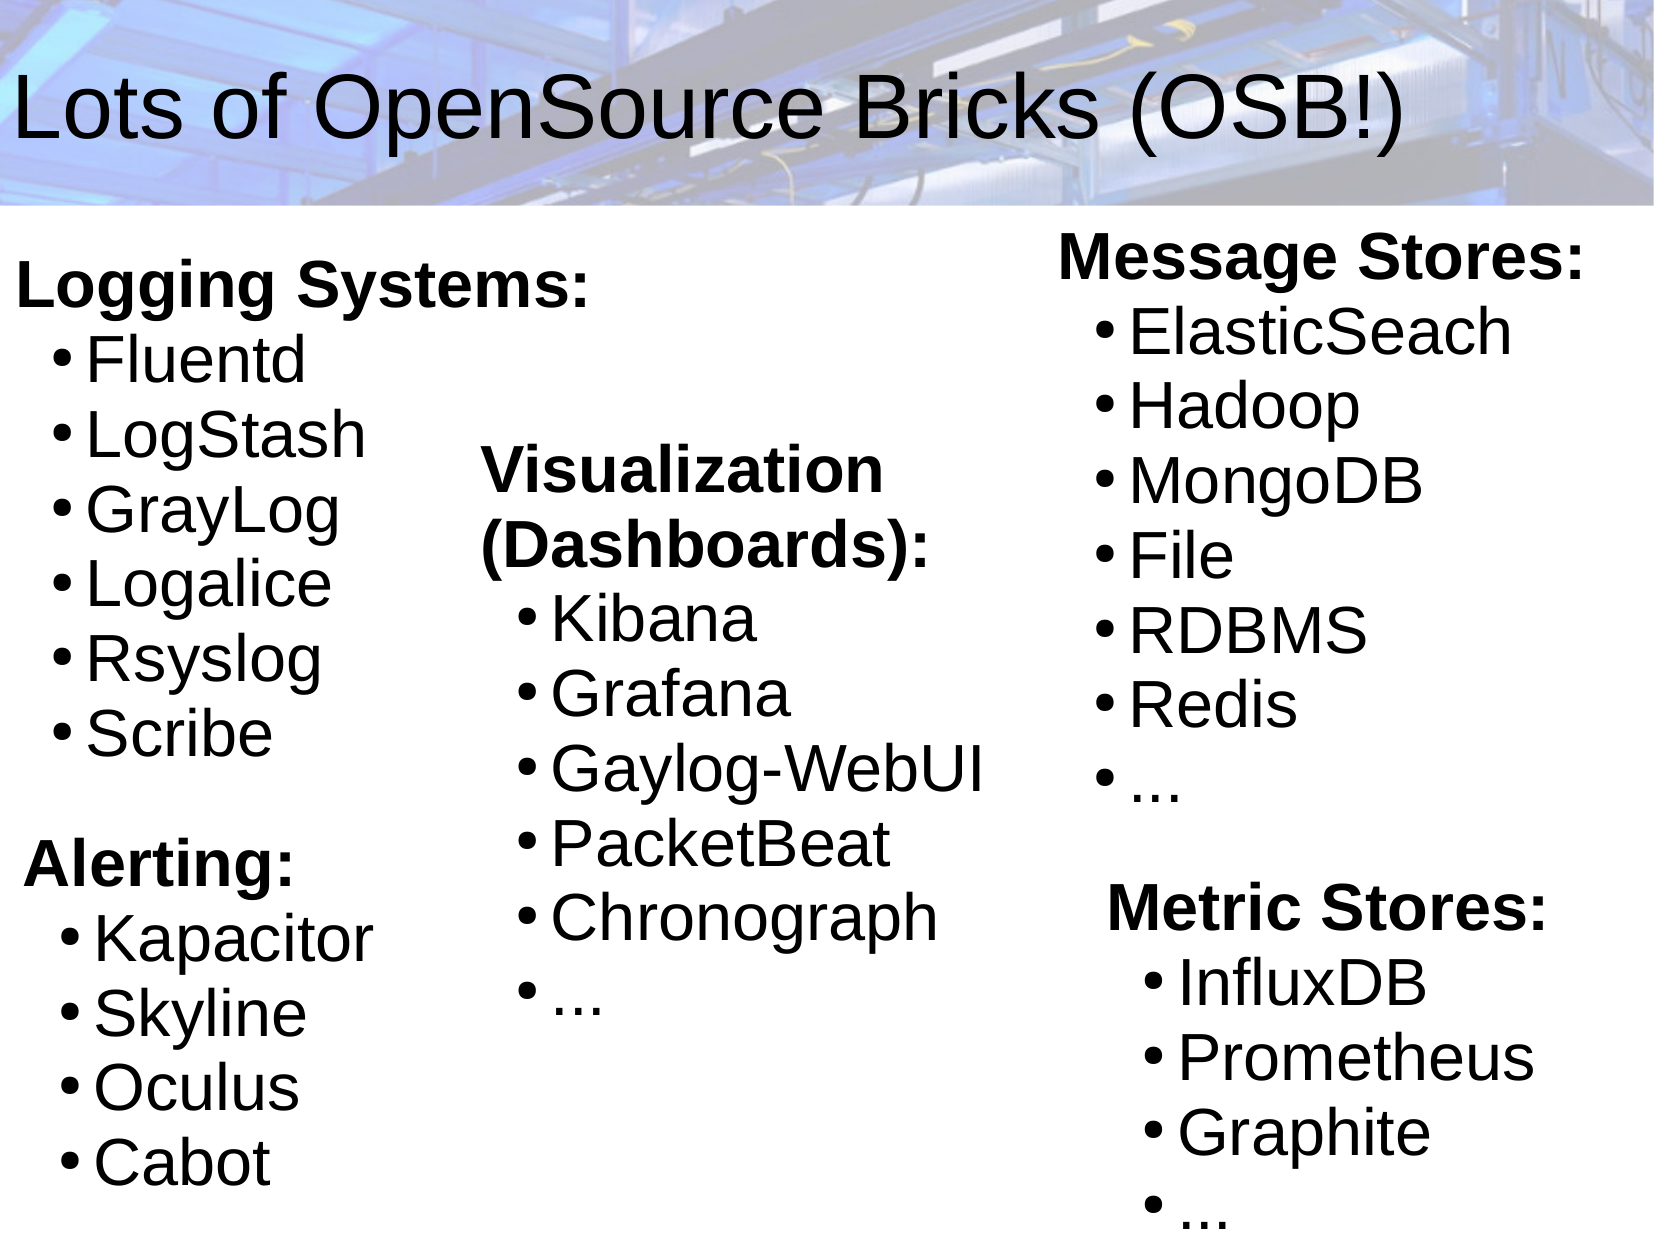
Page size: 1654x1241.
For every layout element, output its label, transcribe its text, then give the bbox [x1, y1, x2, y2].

picture [0, 0, 1654, 1241]
text_box Metric Stores: InfluxDB Prometheus Graphite ... [1106, 765, 1654, 1241]
text_box Message Stores: ElasticSeach Hadoop MongoDB File RDBMS Redis ... [1057, 218, 1606, 817]
title Lots of OpenSource Bricks (OSB!) [11, 2, 1501, 211]
text_box Visualization (Dashboards): Kibana Grafana Gaylog-WebUI PacketBeat Chronograph ... [480, 411, 1028, 1051]
subtitle Logging Systems: Fluentd LogStash GrayLog Logalice Rsyslog Scribe [15, 210, 631, 809]
text_box Alerting: Kapacitor Skyline Oculus Cabot [22, 720, 571, 1241]
